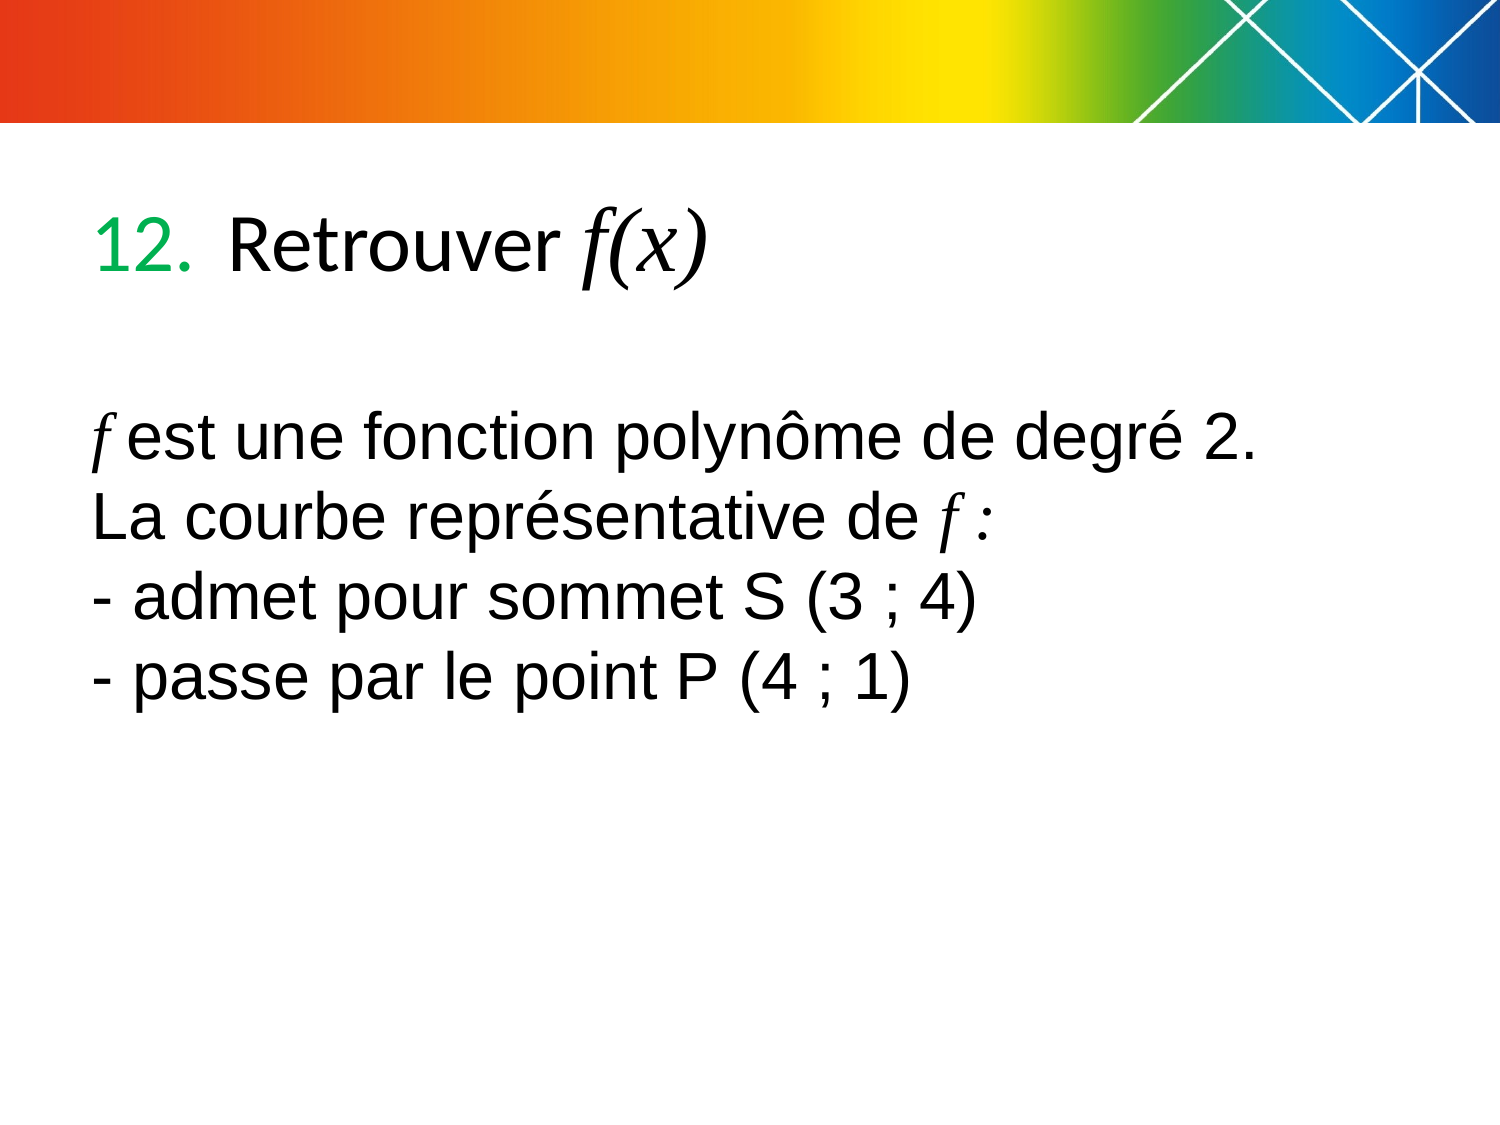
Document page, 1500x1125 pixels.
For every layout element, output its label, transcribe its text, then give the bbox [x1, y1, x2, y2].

title Retrouver f(x) [75, 163, 1426, 305]
picture [1340, 0, 1500, 123]
text_box f est une fonction polynôme de degré 2. La courbe représentative de f : - admet pour sommet S (3 ; 4) - passe par le point P (4 ; 1) [76, 385, 1388, 891]
picture [0, 0, 1359, 123]
